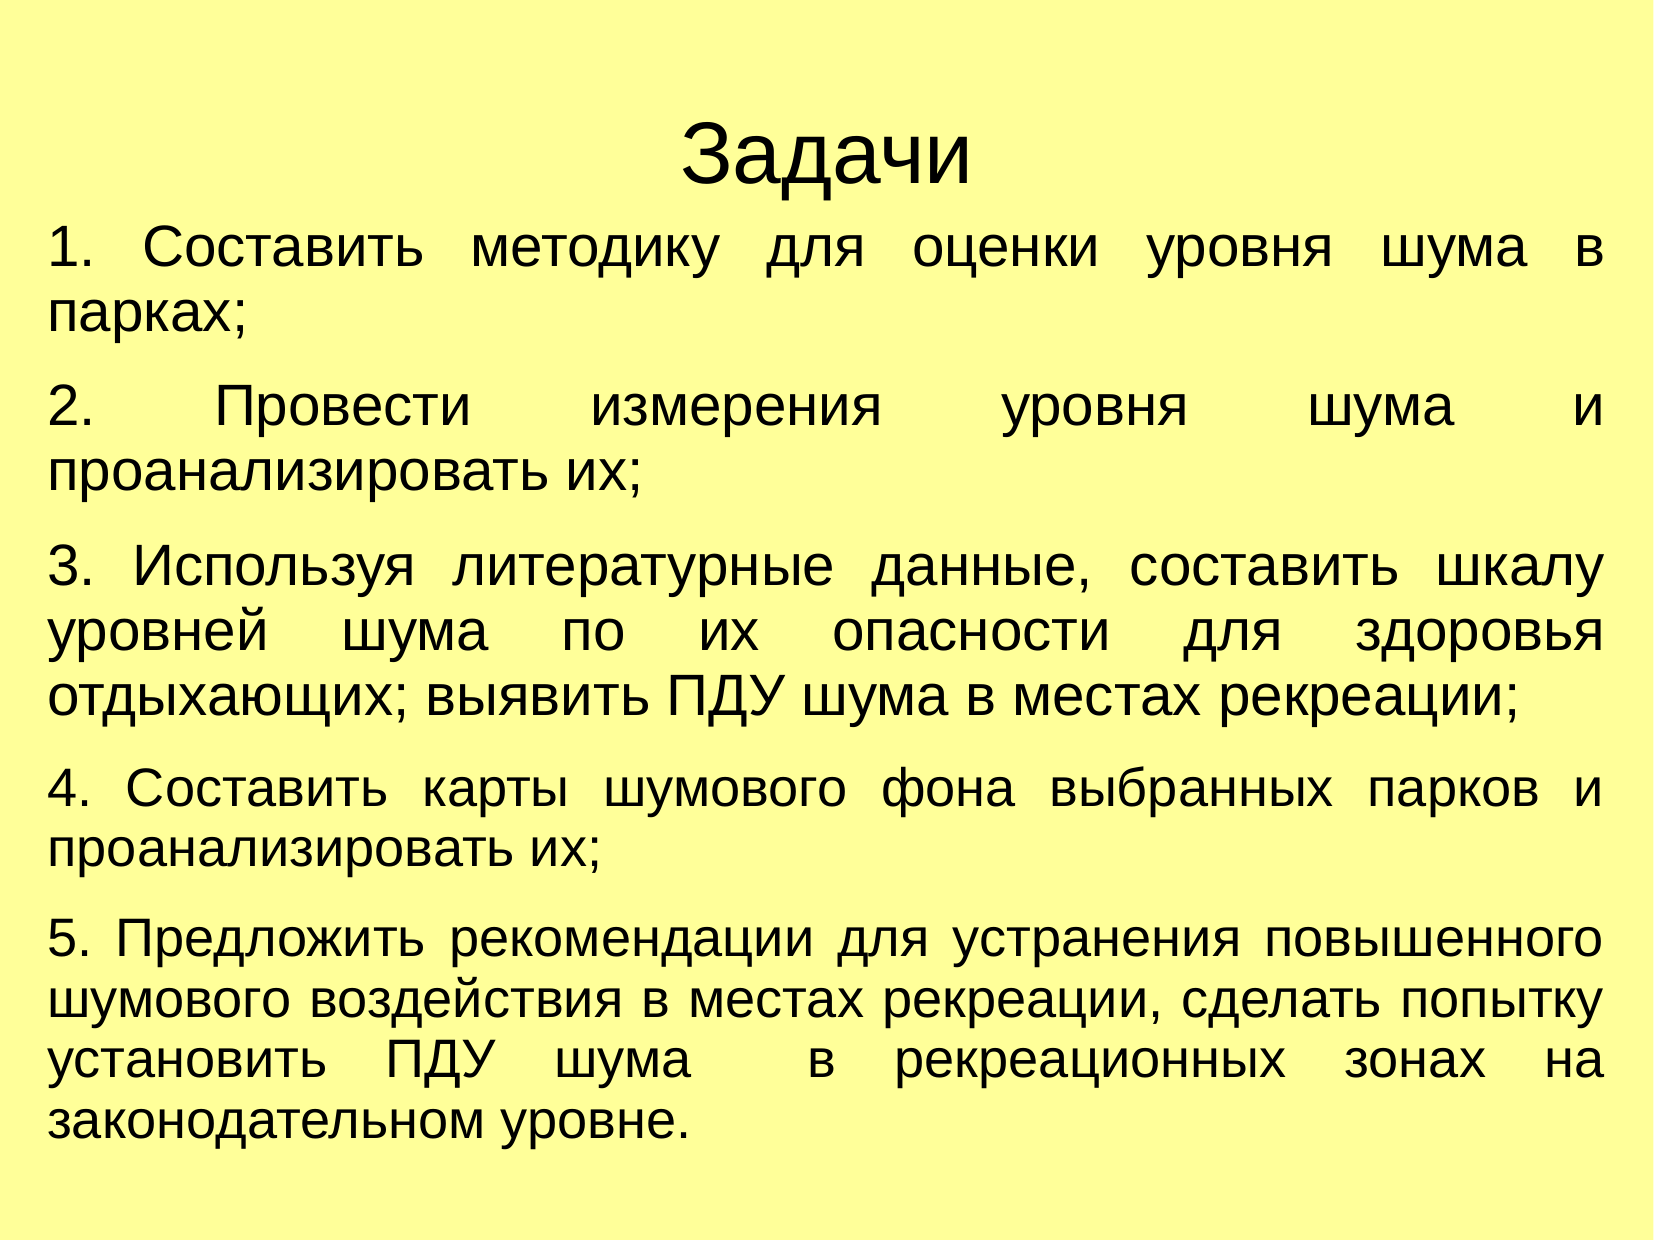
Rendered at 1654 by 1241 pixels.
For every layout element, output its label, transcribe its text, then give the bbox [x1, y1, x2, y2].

list 1. Составить методику для оценки уровня шума в парках; 2. Провести измерения уровня шума и проанализировать их; 3. Используя литературные данные, составить шкалу уровней шума по их опасности для здоровья отдыхающих; выявить ПДУ шума в местах рекреации; 4. Составить карты шумового фона выбранных парков и проанализировать их; 5. Предложить рекомендации для устранения повышенного шумового воздействия в местах рекреации, сделать попытку установить ПДУ шума в рекреационных зонах на законодательном уровне. [47, 213, 1607, 1149]
title Задачи [82, 49, 1571, 213]
